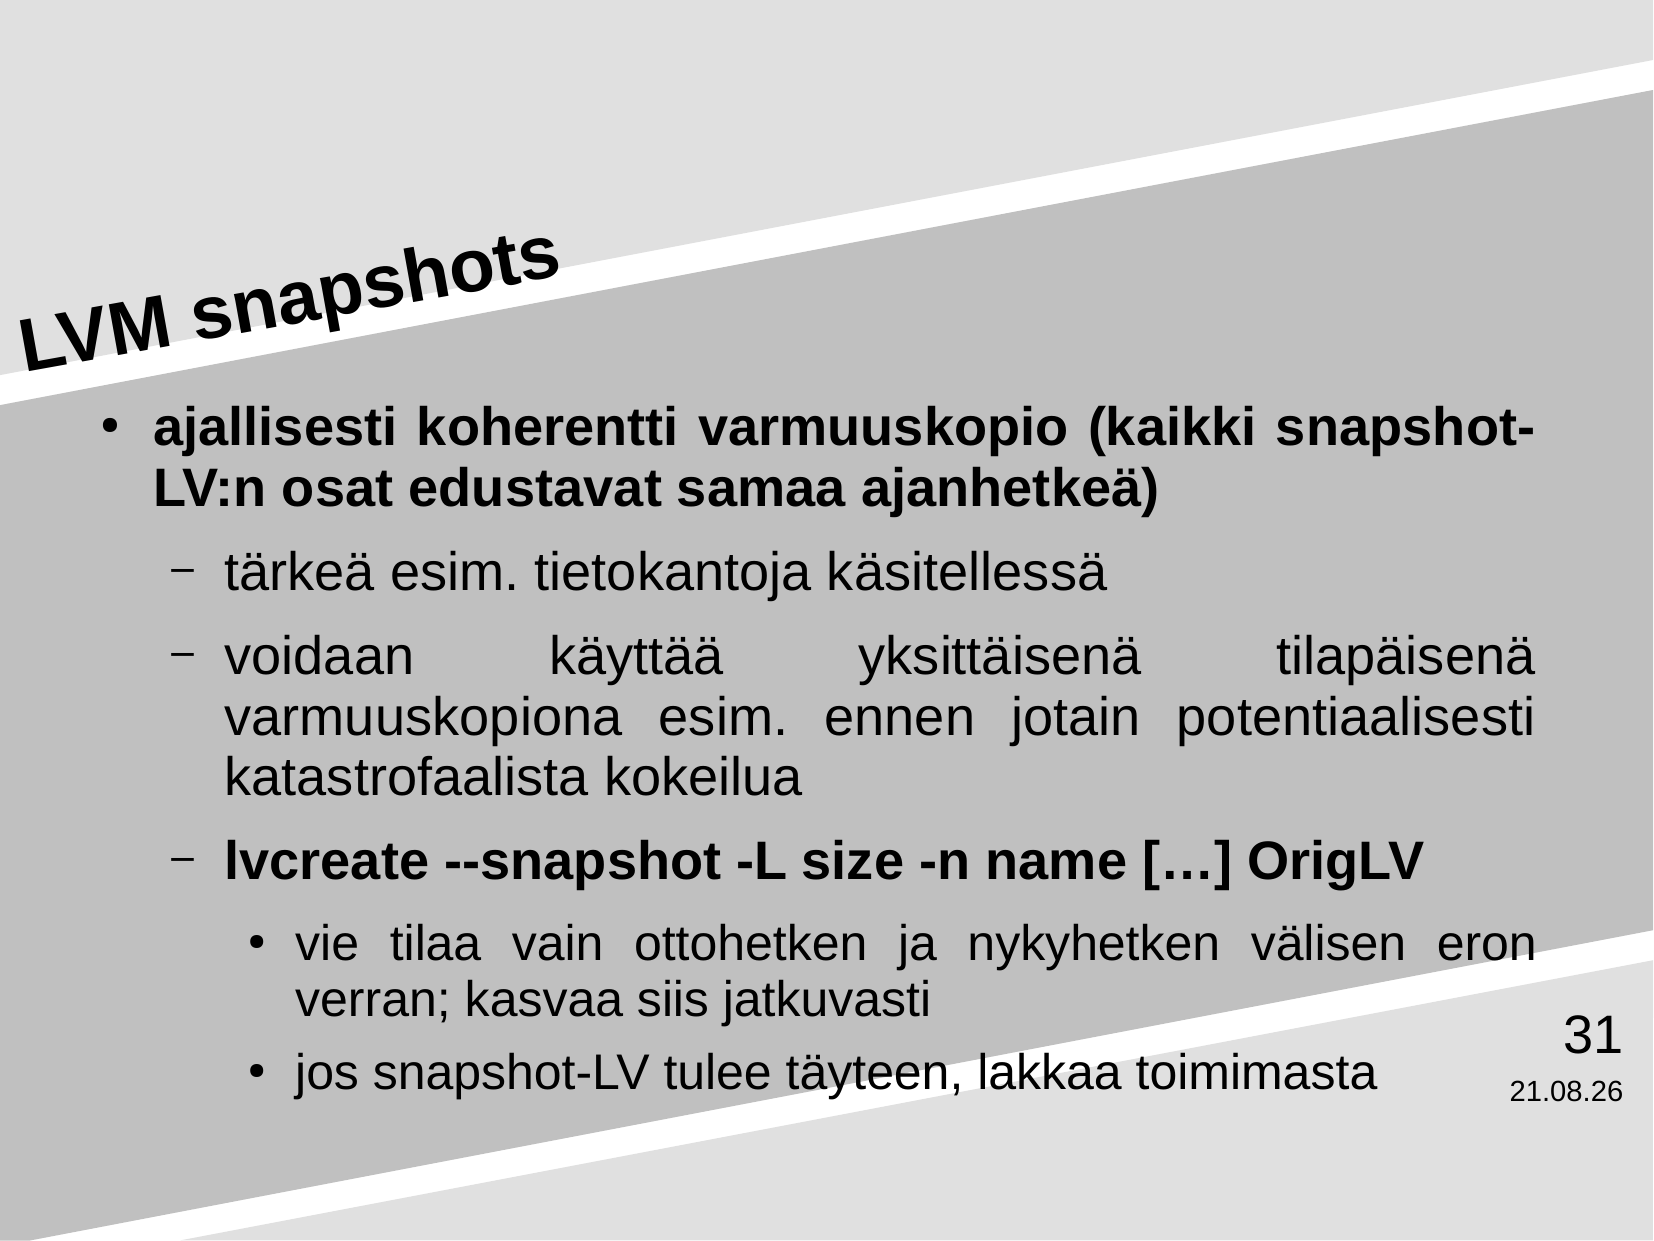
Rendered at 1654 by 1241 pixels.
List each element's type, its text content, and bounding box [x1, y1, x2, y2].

title LVM snapshots [0, 0, 1522, 455]
list ajallisesti koherentti varmuuskopio (kaikki snapshot-LV:n osat edustavat samaa ajanhetkeä) tärkeä esim. tietokantoja käsitellessä voidaan käyttää yksittäisenä tilapäisenä varmuuskopiona esim. ennen jotain potentiaalisesti katastrofaalista kokeilua lvcreate --snapshot -L size -n name […] OrigLV vie tilaa vain ottohetken ja nykyhetken välisen eron verran; kasvaa siis jatkuvasti jos snapshot-LV tulee täyteen, lakkaa toimimasta [82, 396, 1538, 1117]
